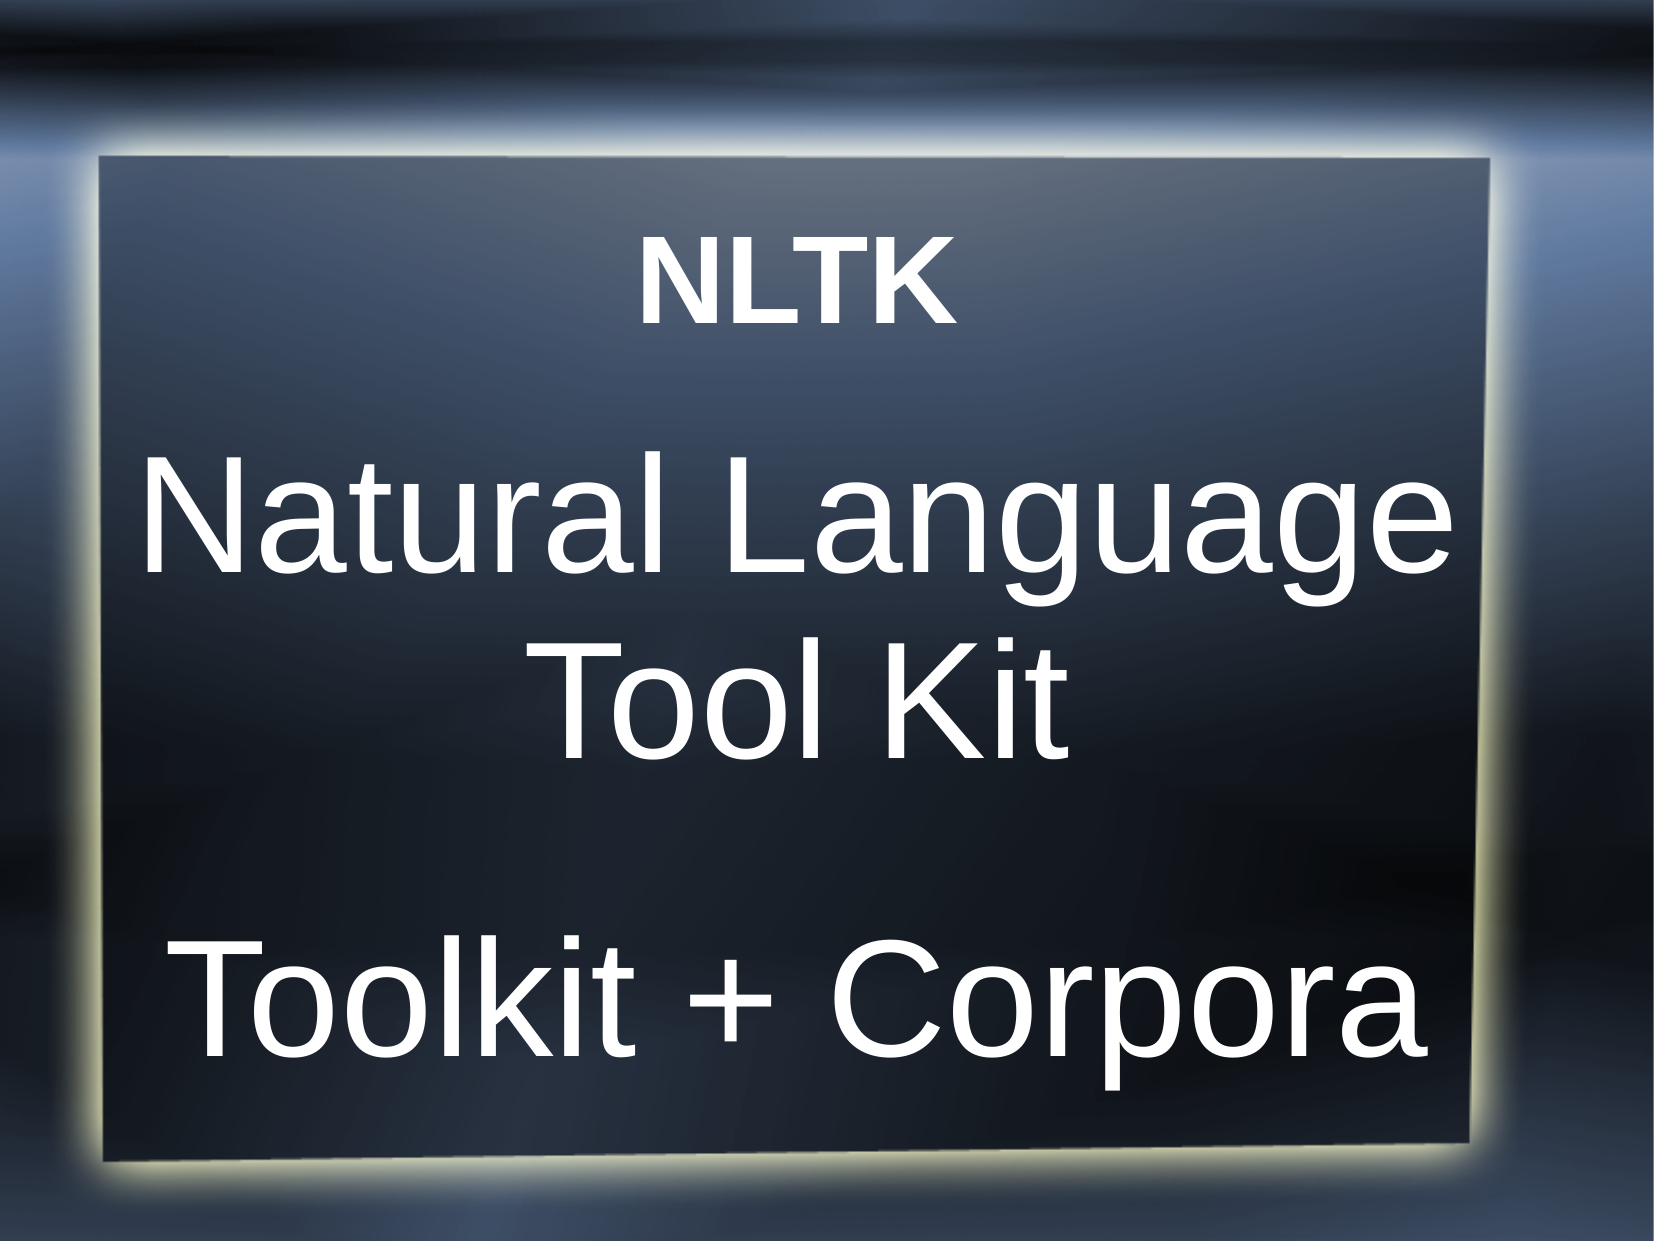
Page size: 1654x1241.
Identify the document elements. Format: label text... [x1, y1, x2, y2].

subtitle Natural Language Tool Kit Toolkit + Corpora [88, 383, 1506, 1130]
picture [0, 0, 1654, 1241]
title NLTK [59, 177, 1536, 384]
